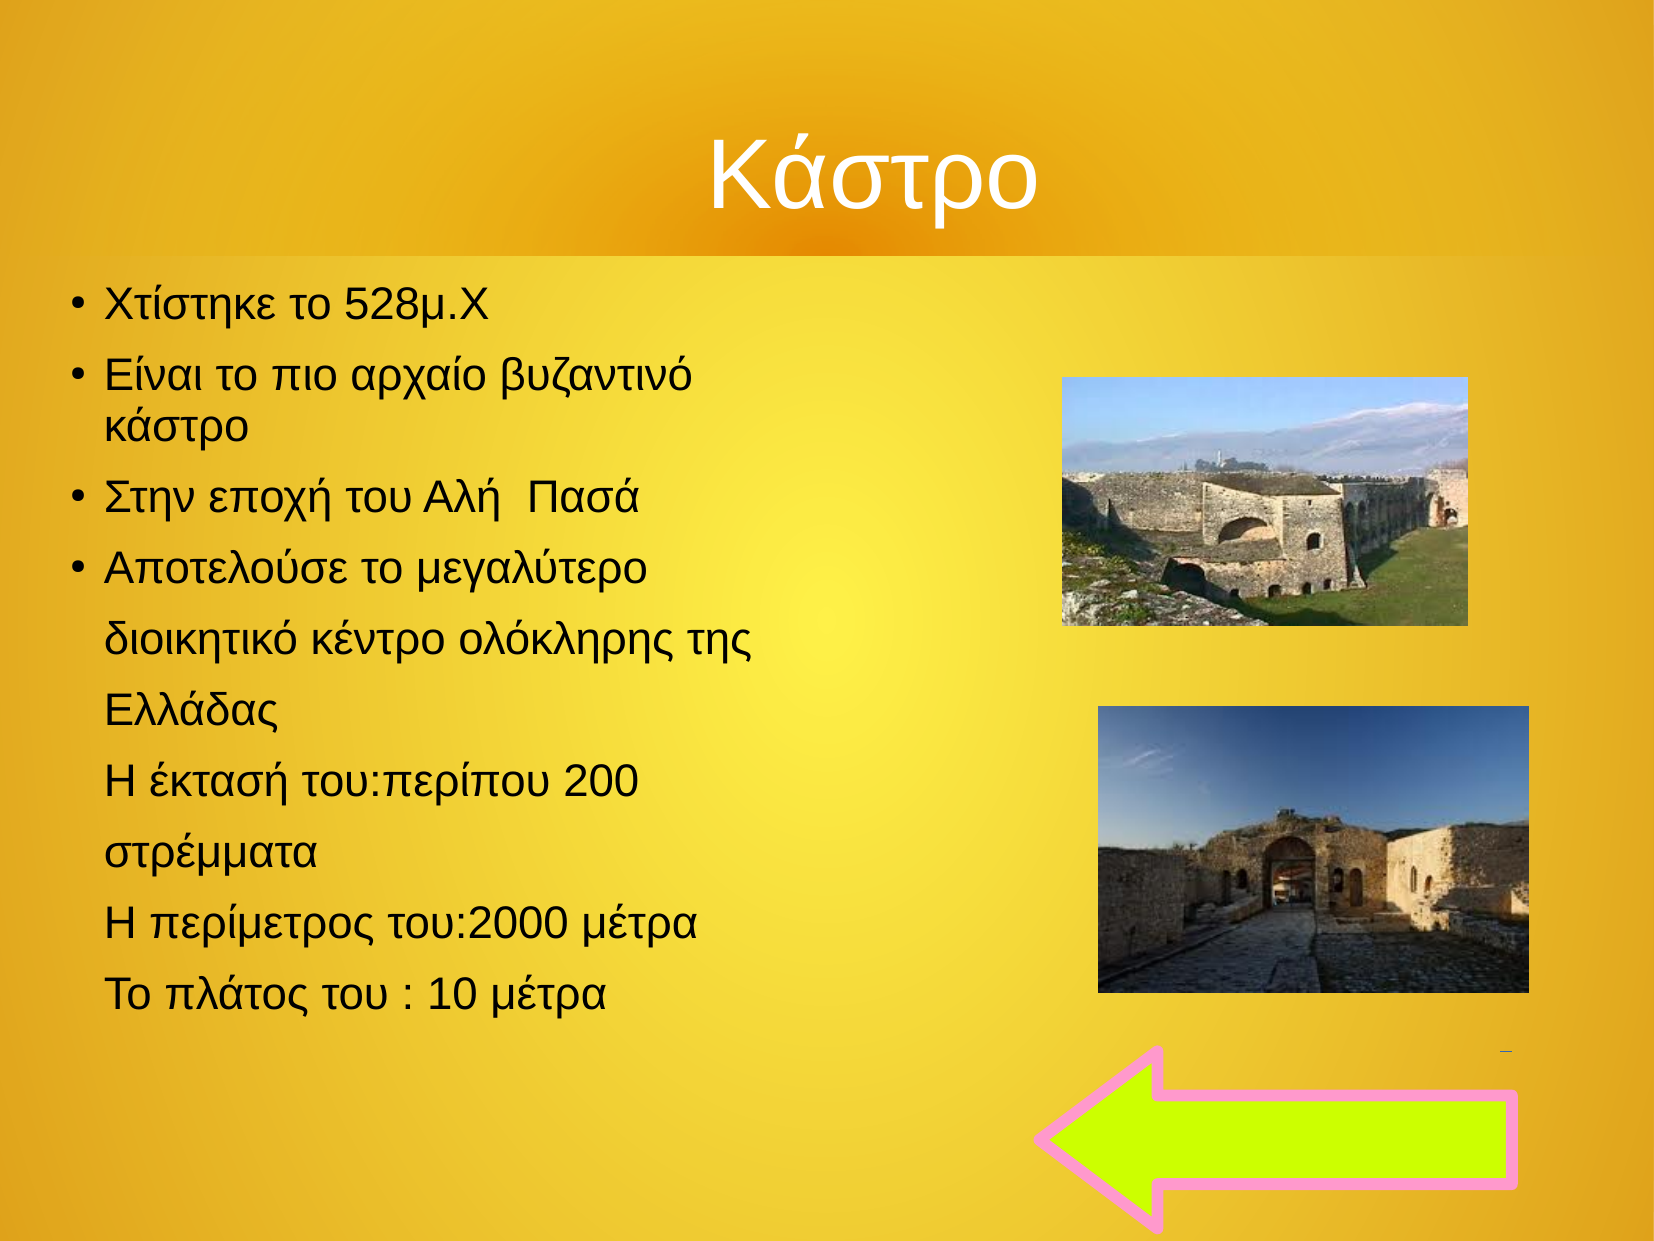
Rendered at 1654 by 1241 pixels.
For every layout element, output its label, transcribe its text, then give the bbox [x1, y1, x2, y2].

picture [1062, 377, 1468, 626]
list Χτίστηκε το 528μ.Χ Είναι το πιο αρχαίο βυζαντινό κάστρο Στην εποχή του Αλή Πασά Αποτελούσε το μεγαλύτερο διοικητικό κέντρο ολόκληρης της Ελλάδας Η έκτασή του:περίπου 200 στρέμματα Η περίμετρος του:2000 μέτρα Το πλάτος του : 10 μέτρα [59, 277, 756, 1039]
picture [1098, 706, 1529, 993]
text_box [1039, 1051, 1512, 1229]
title Κάστρο [129, 70, 1619, 278]
